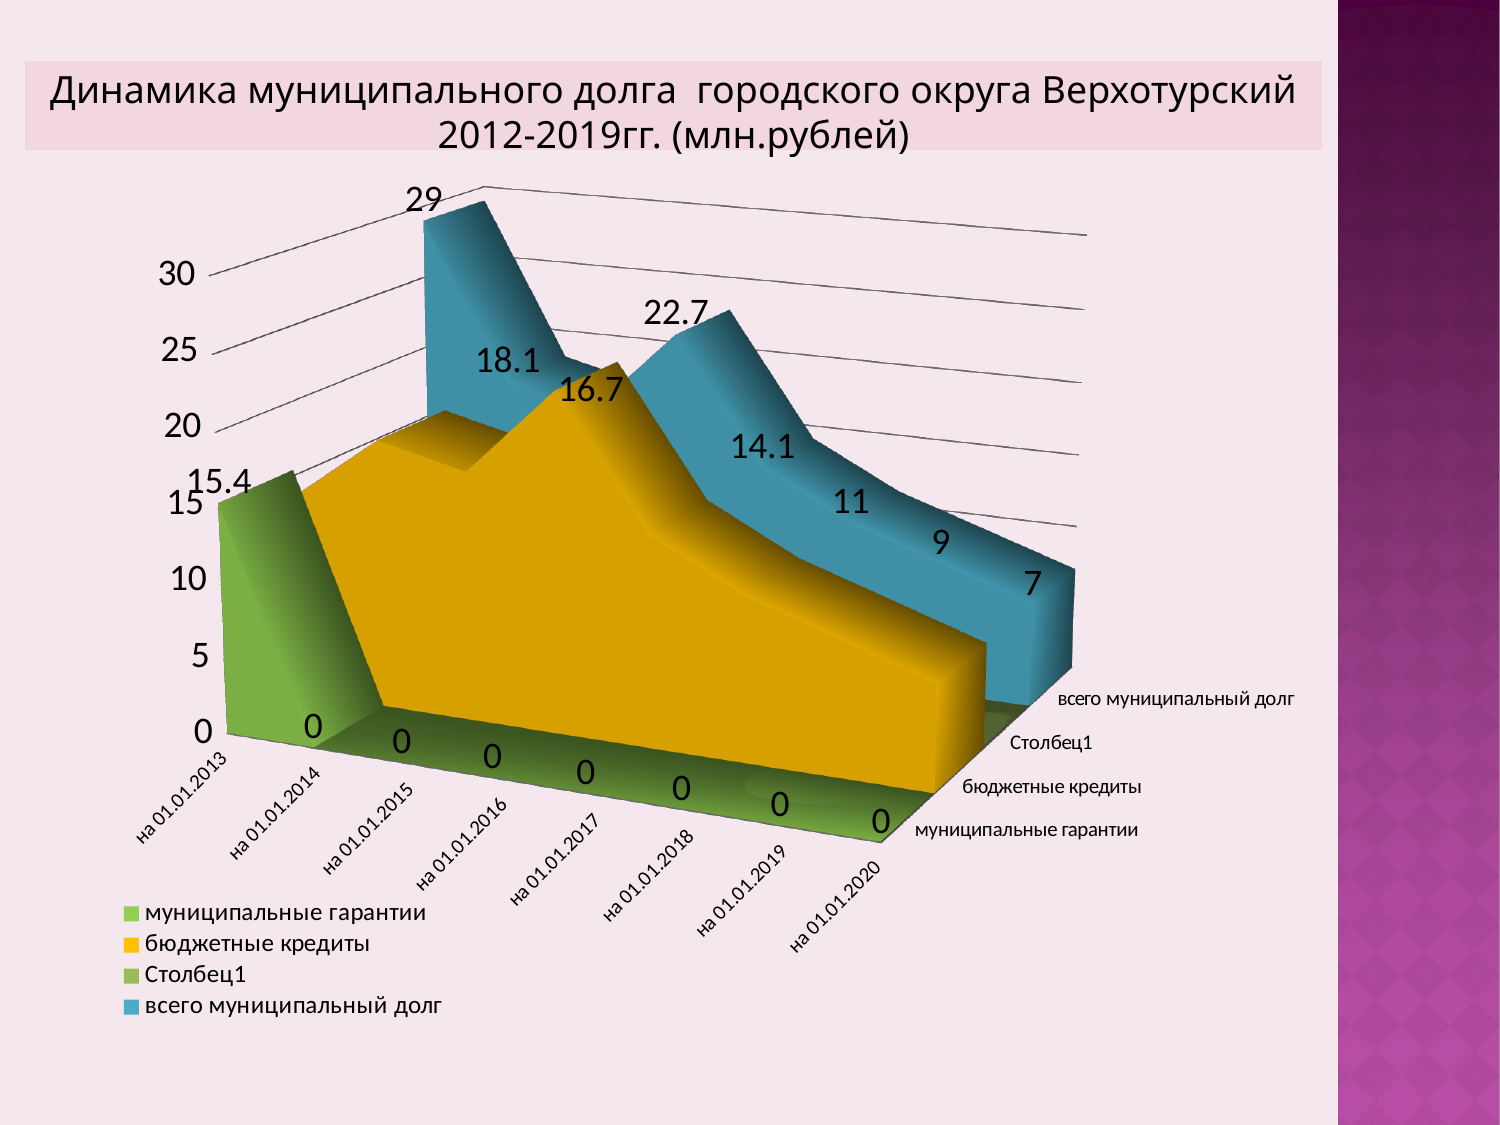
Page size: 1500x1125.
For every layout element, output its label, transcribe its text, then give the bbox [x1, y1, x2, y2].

text_box Динамика муниципального долга городского округа Верхотурский 2012-2019гг. (млн.рублей) [23, 59, 1324, 152]
chart [58, 175, 1336, 1067]
